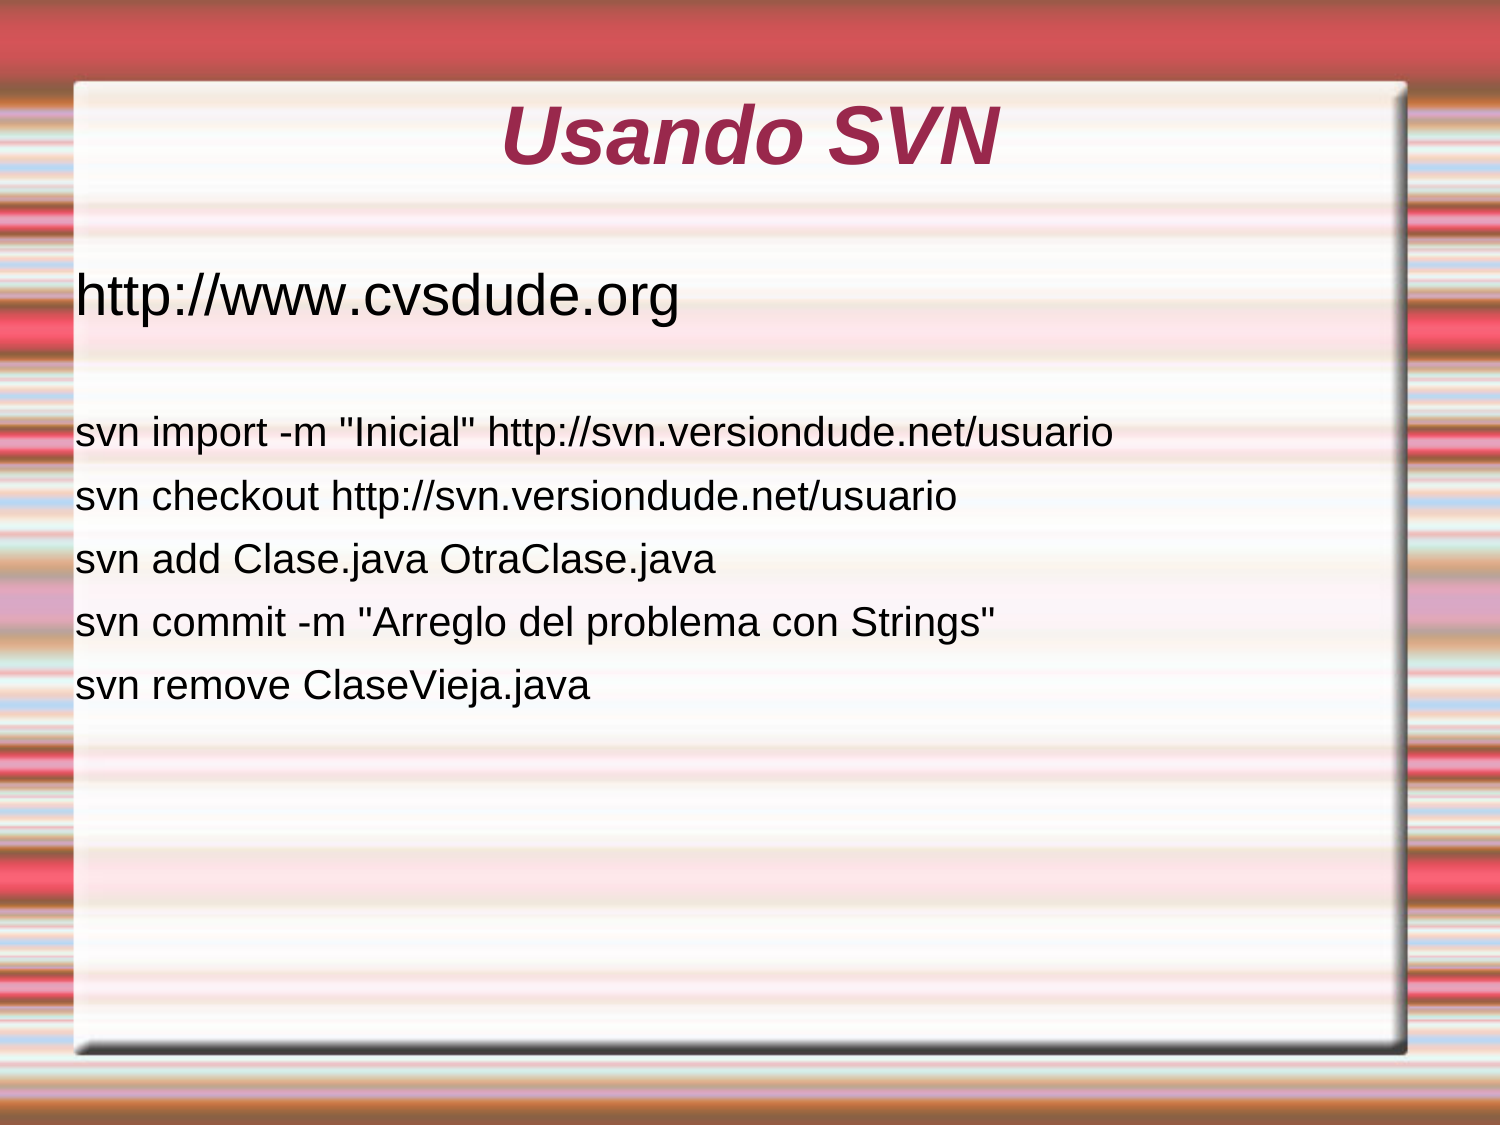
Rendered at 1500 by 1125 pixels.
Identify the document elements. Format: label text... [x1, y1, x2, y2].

title Usando SVN [75, 25, 1426, 253]
picture [0, 0, 1500, 1125]
list http://www.cvsdude.org svn import -m "Inicial" http://svn.versiondude.net/usuario svn checkout http://svn.versiondude.net/usuario svn add Clase.java OtraClase.java svn commit -m "Arreglo del problema con Strings" svn remove ClaseVieja.java [75, 262, 1426, 1008]
